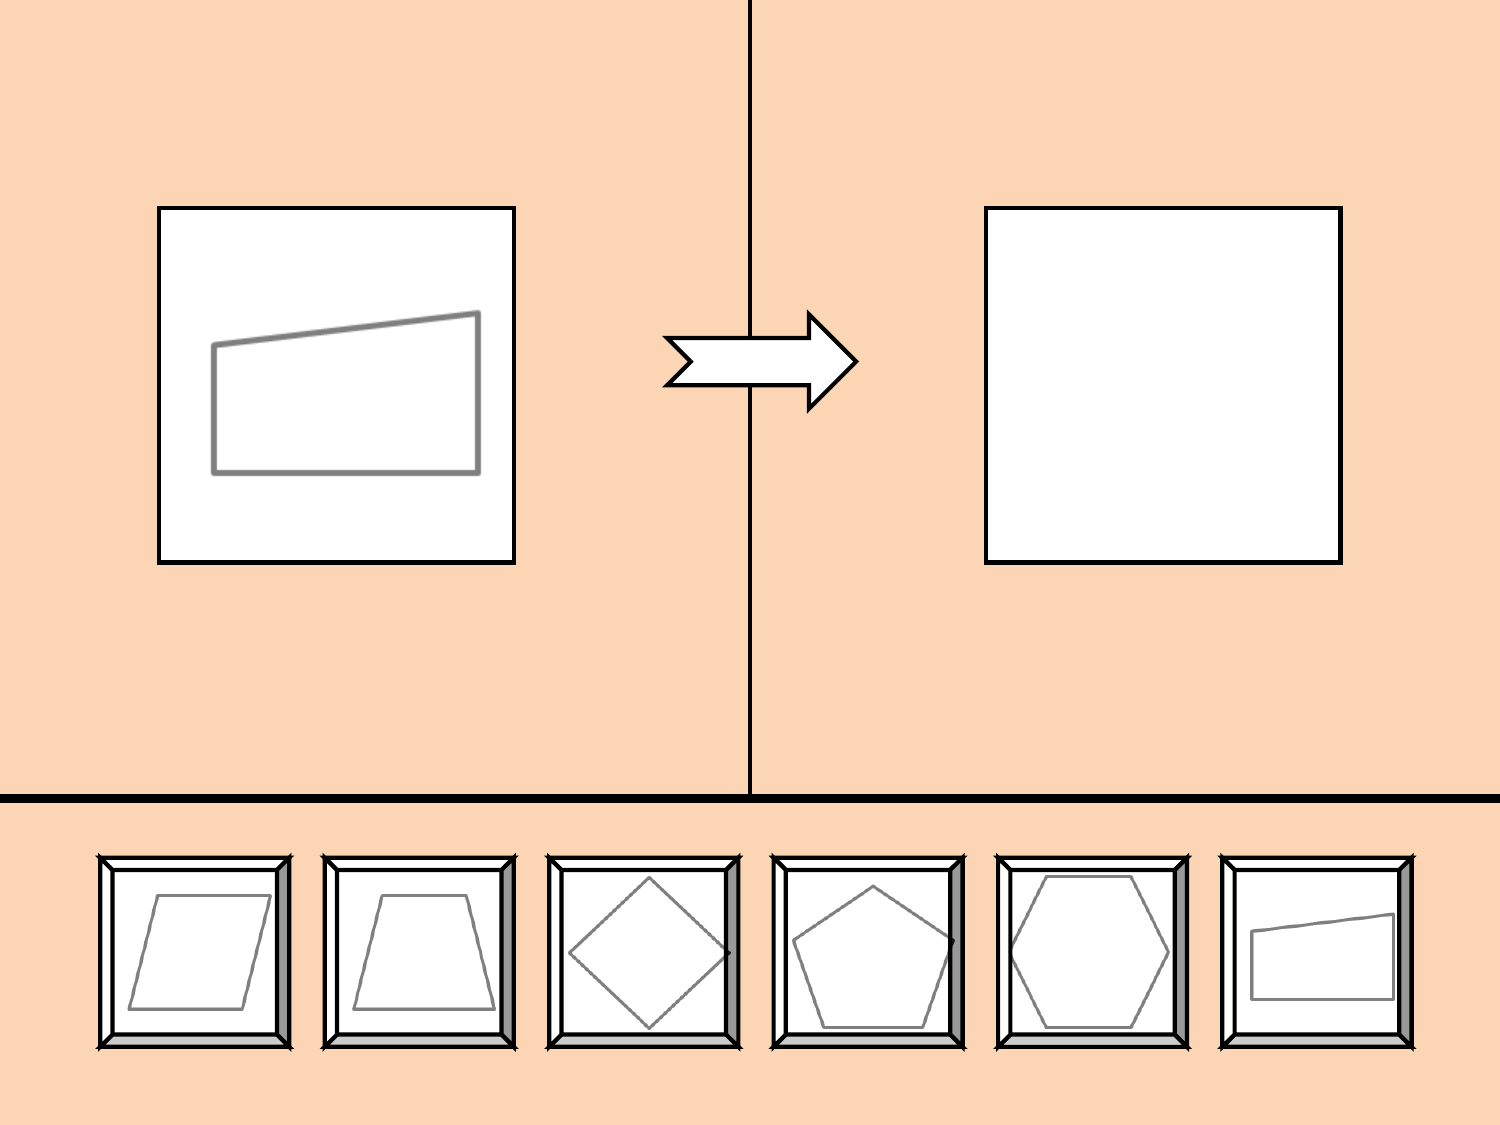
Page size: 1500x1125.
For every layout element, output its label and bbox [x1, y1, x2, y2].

text_box [551, 857, 739, 1047]
text_box [326, 857, 514, 1047]
text_box [775, 857, 963, 1047]
text_box [1000, 857, 1188, 1047]
text_box [1224, 857, 1412, 1047]
text_box [667, 314, 857, 409]
text_box [159, 208, 514, 563]
text_box [986, 208, 1341, 563]
text_box [102, 857, 290, 1047]
